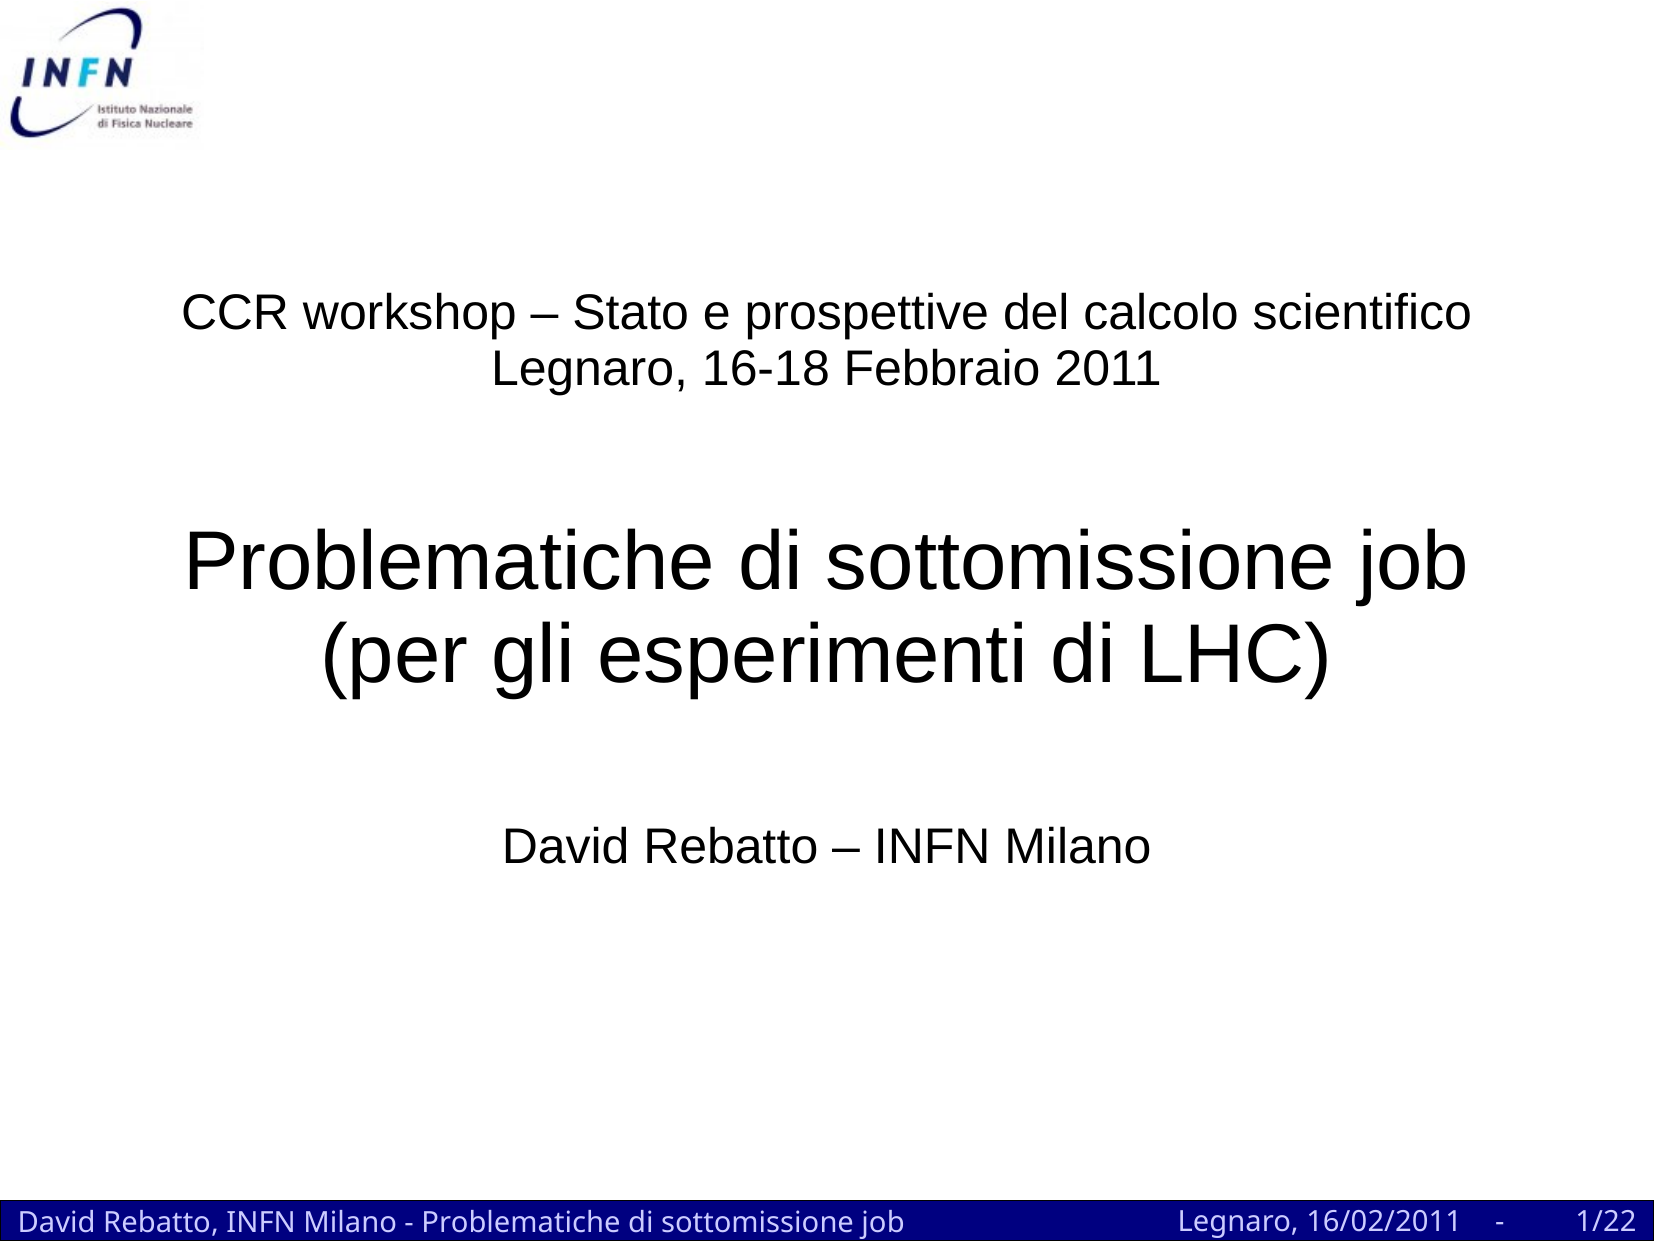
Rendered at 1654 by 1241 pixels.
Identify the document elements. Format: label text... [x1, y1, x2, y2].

subtitle CCR workshop – Stato e prospettive del calcolo scientifico Legnaro, 16-18 Febbraio 2011 Problematiche di sottomissione job (per gli esperimenti di LHC) David Rebatto – INFN Milano [82, 56, 1571, 1102]
picture [0, 1, 204, 150]
